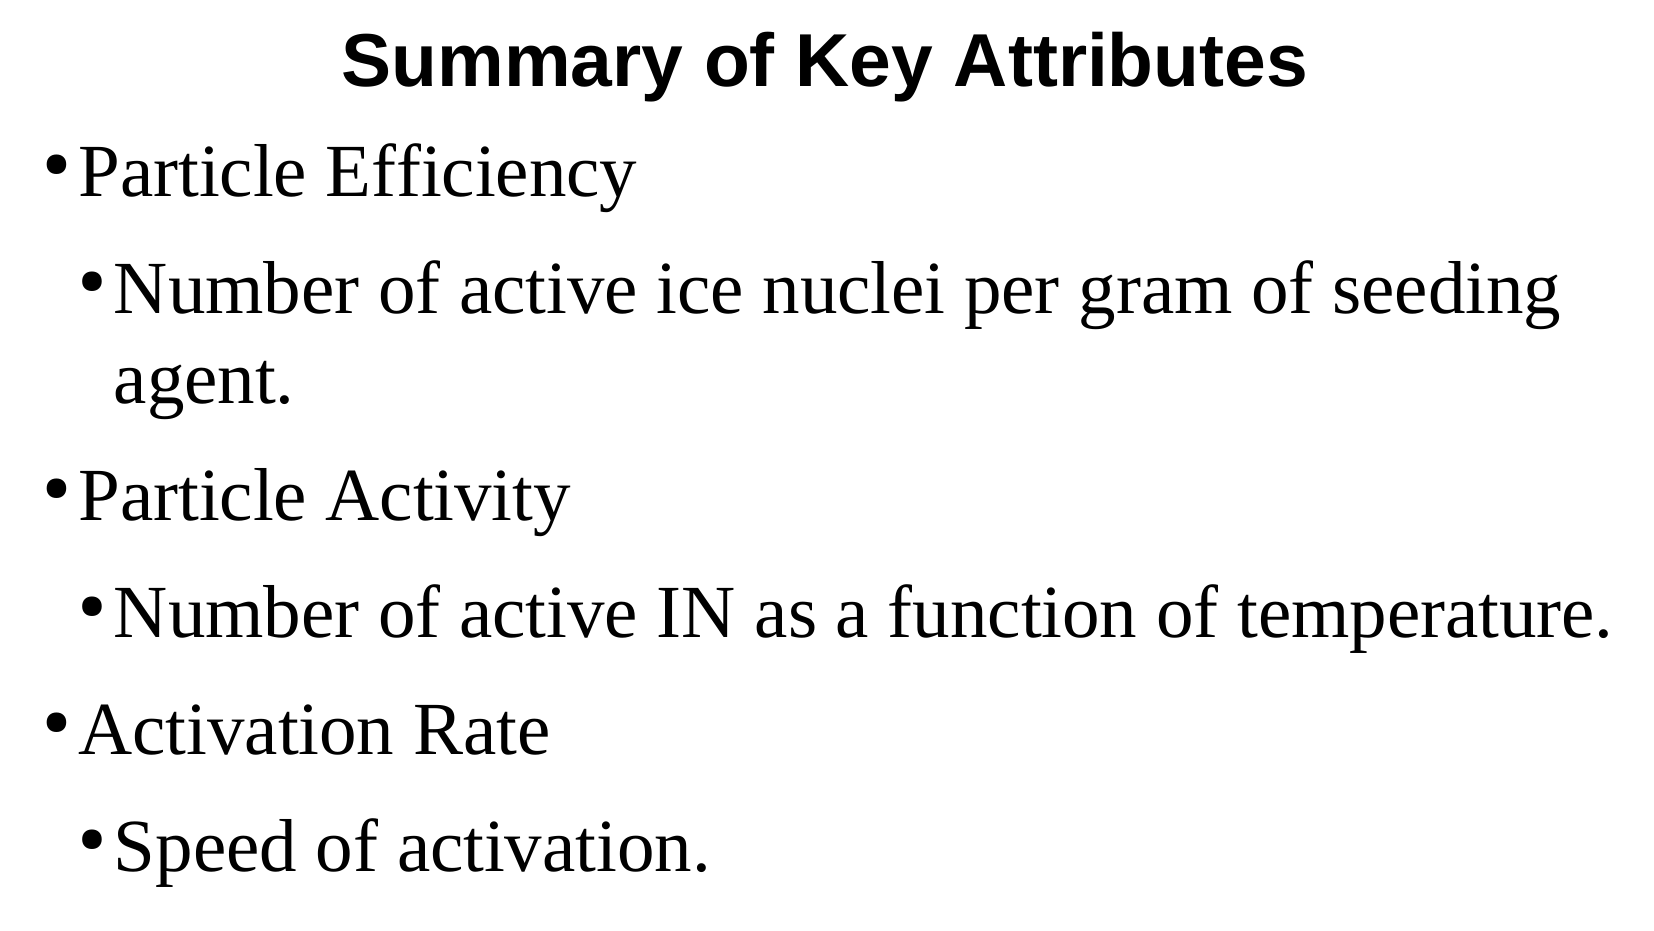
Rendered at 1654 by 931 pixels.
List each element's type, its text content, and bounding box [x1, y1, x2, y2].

text_box Particle Efficiency Number of active ice nuclei per gram of seeding agent. Particle Activity Number of active IN as a function of temperature. Activation Rate Speed of activation. [4, 114, 1654, 895]
title Summary of Key Attributes [0, 5, 1654, 107]
